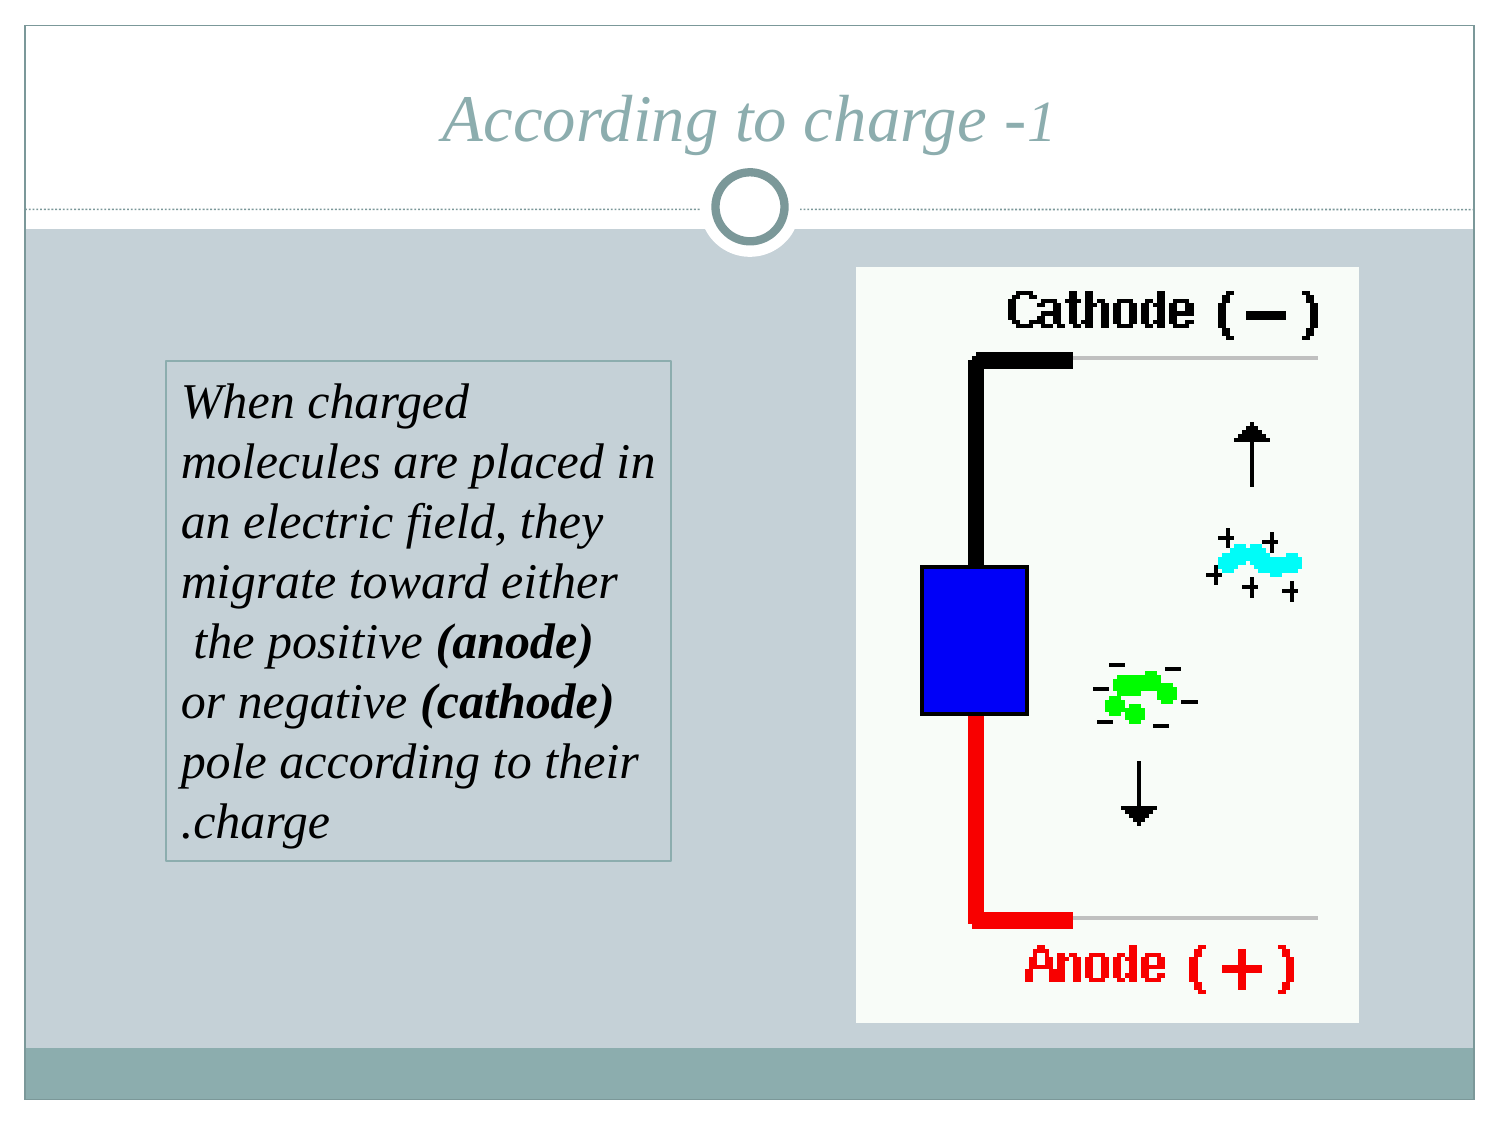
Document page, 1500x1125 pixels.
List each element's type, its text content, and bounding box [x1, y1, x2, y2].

title 1- According to charge [49, 37, 1450, 162]
text_box When charged molecules are placed in an electric field, they migrate toward either the positive (anode) or negative (cathode) pole according to their charge. [165, 360, 671, 861]
picture [856, 267, 1359, 1023]
